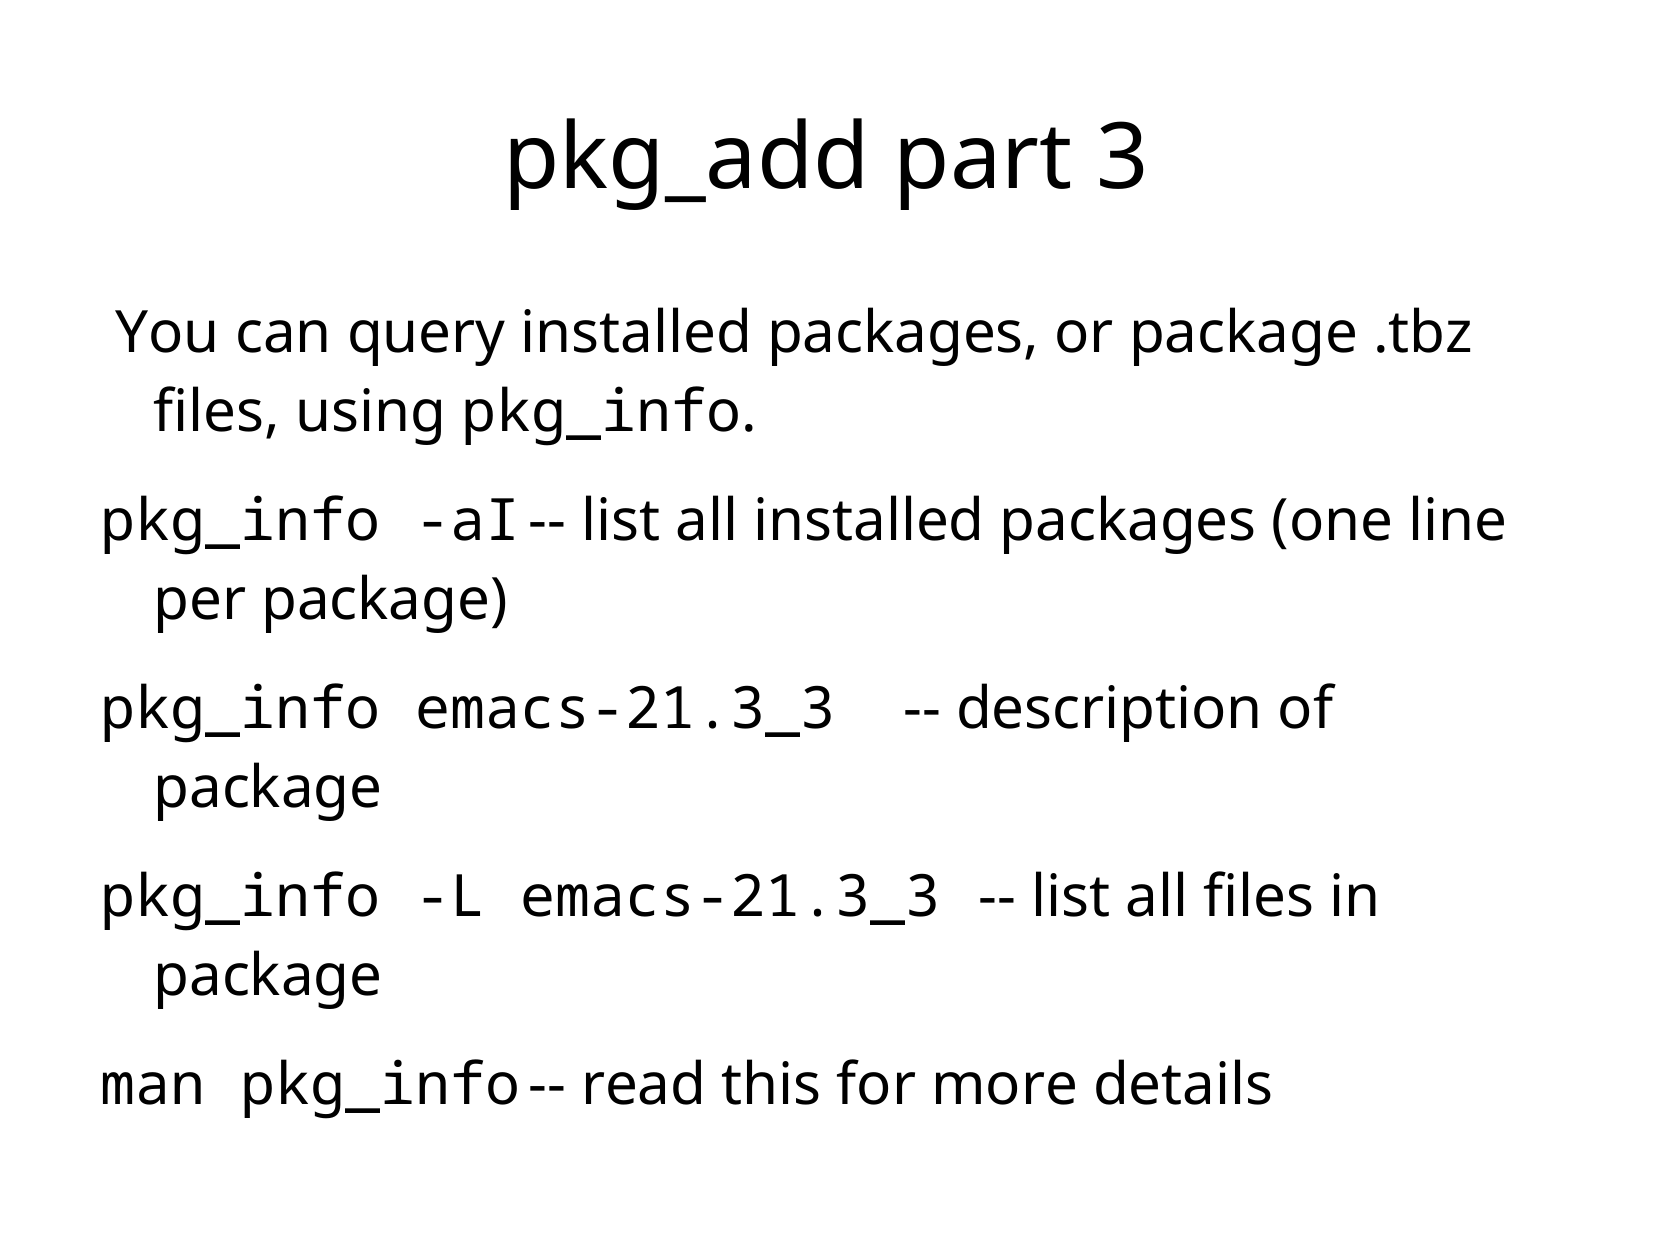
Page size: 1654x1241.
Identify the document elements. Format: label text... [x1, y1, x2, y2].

title pkg_add part 3 [82, 49, 1571, 257]
list You can query installed packages, or package .tbz files, using pkg_info. pkg_info -aI -- list all installed packages (one line per package) pkg_info emacs-21.3_3 -- description of package pkg_info -L emacs-21.3_3 -- list all files in package man pkg_info -- read this for more details [82, 290, 1571, 1109]
